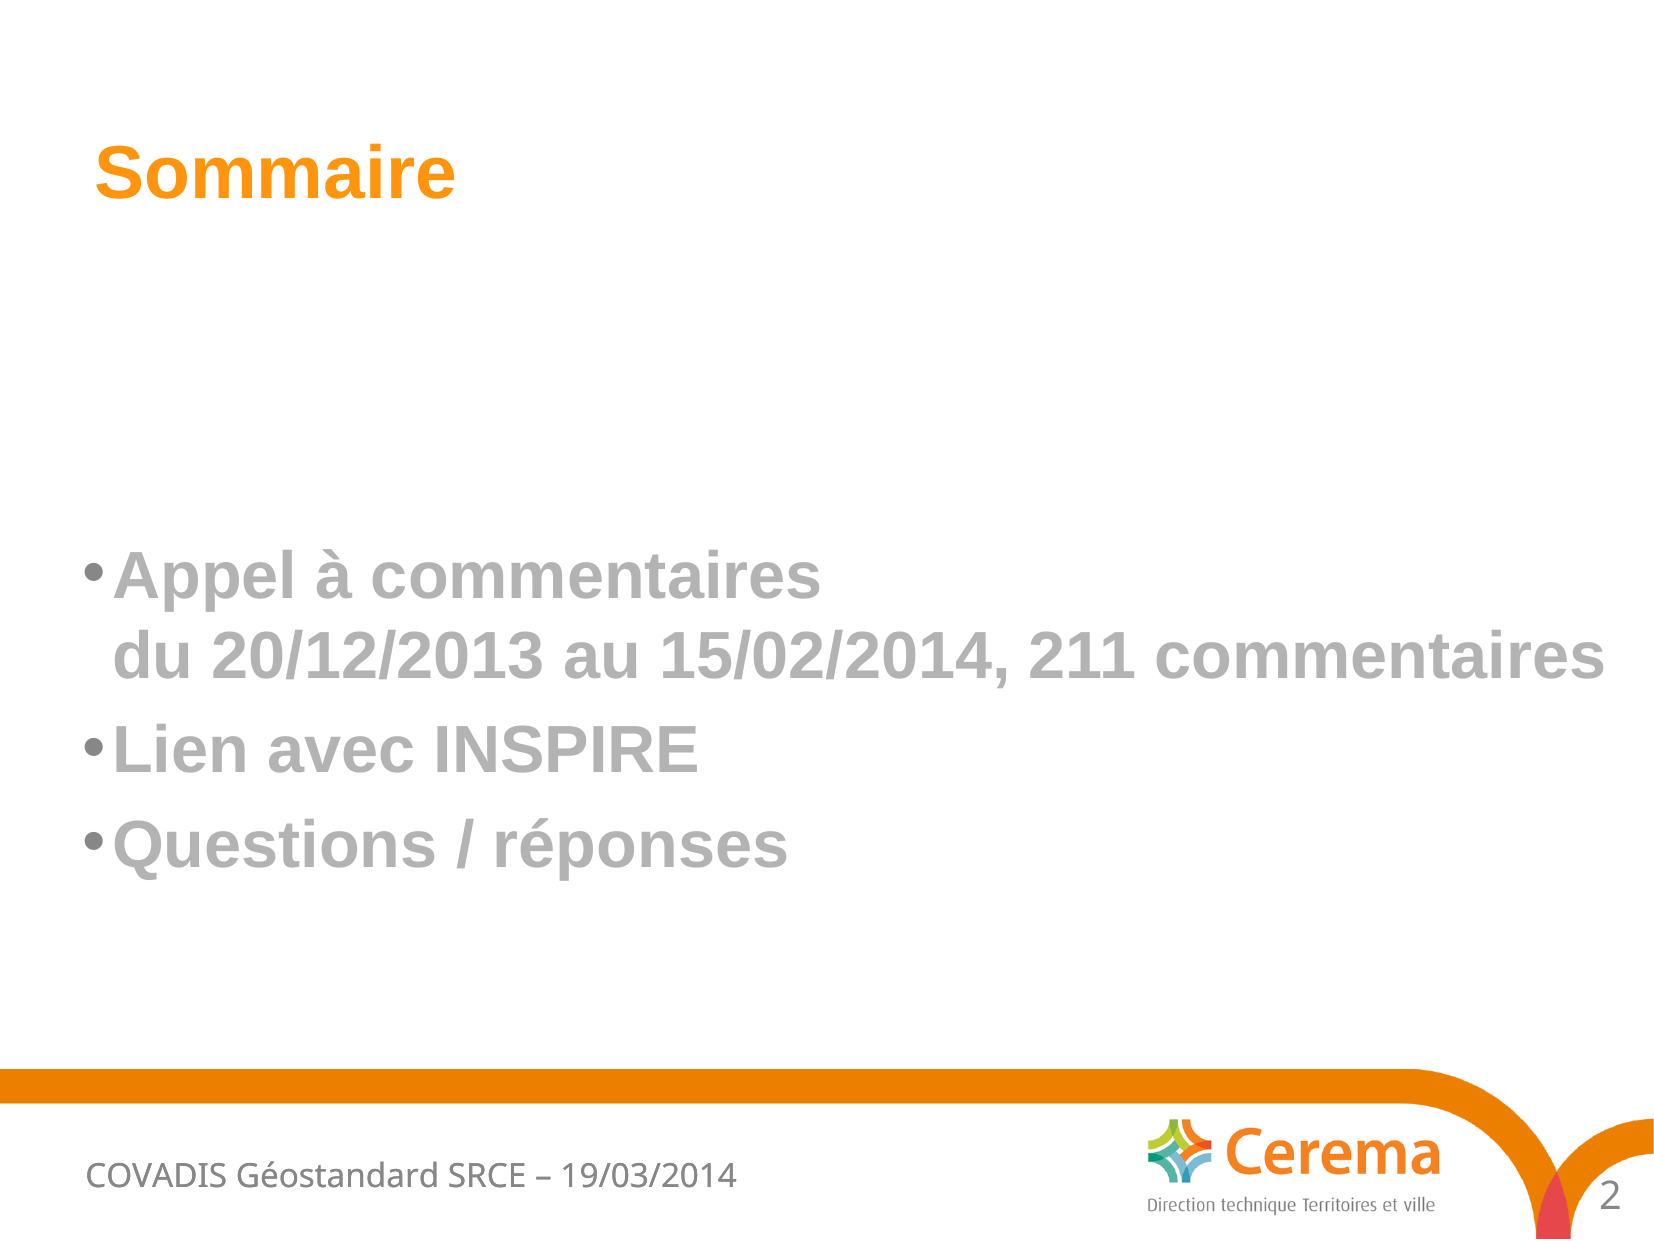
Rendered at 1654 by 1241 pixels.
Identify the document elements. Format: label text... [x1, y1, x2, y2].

picture [0, 1069, 1654, 1239]
title Sommaire [94, 64, 1583, 272]
list Appel à commentaires du 20/12/2013 au 15/02/2014, 211 commentaires Lien avec INSPIRE Questions / réponses [82, 531, 1630, 1031]
text_box COVADIS Géostandard SRCE – 19/03/2014 [70, 1146, 1087, 1241]
